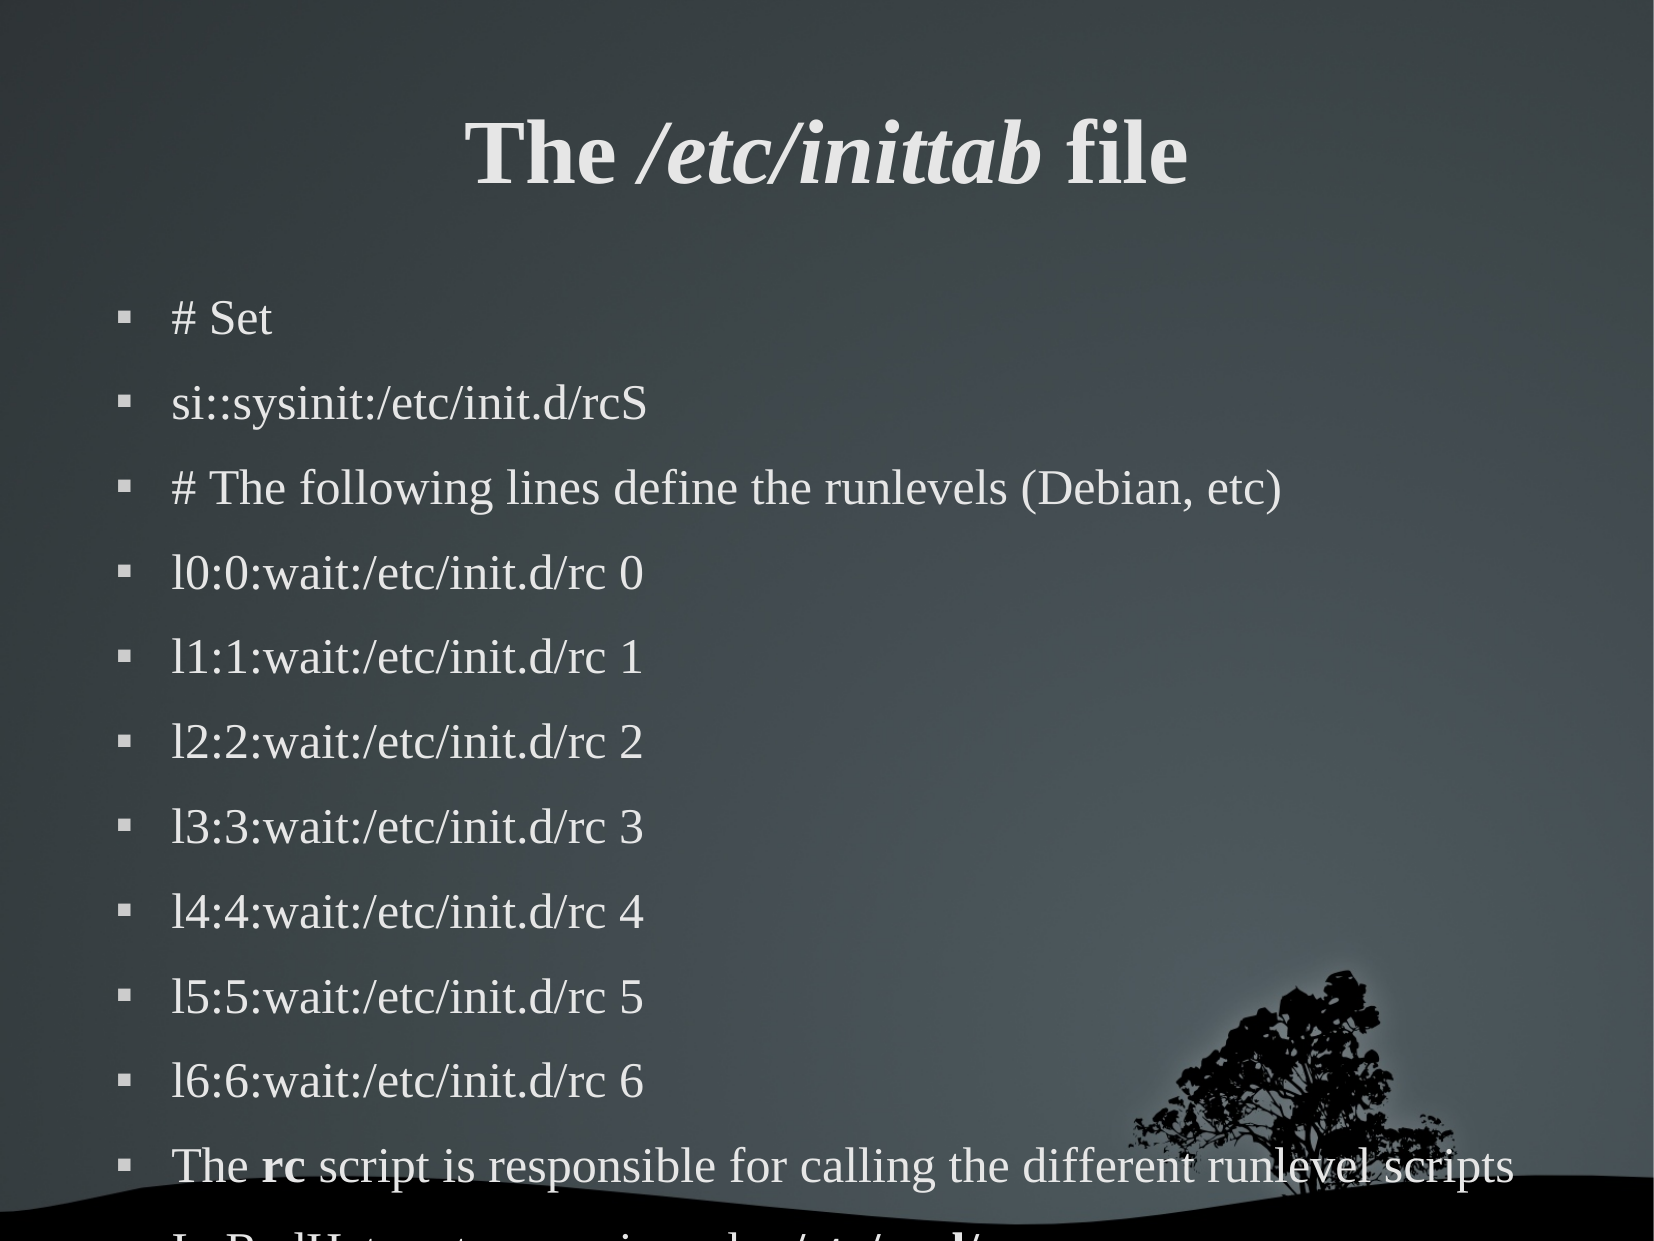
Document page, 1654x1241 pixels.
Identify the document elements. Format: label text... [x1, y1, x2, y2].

picture [0, 0, 1654, 1241]
title The /etc/inittab file [82, 49, 1571, 257]
list # Set si::sysinit:/etc/init.d/rcS # The following lines define the runlevels (Debian, etc) l0:0:wait:/etc/init.d/rc 0 l1:1:wait:/etc/init.d/rc 1 l2:2:wait:/etc/init.d/rc 2 l3:3:wait:/etc/init.d/rc 3 l4:4:wait:/etc/init.d/rc 4 l5:5:wait:/etc/init.d/rc 5 l6:6:wait:/etc/init.d/rc 6 The rc script is responsible for calling the different runlevel scripts In RedHat systems rc is under /etc/rc.d/rc [82, 290, 1571, 1241]
